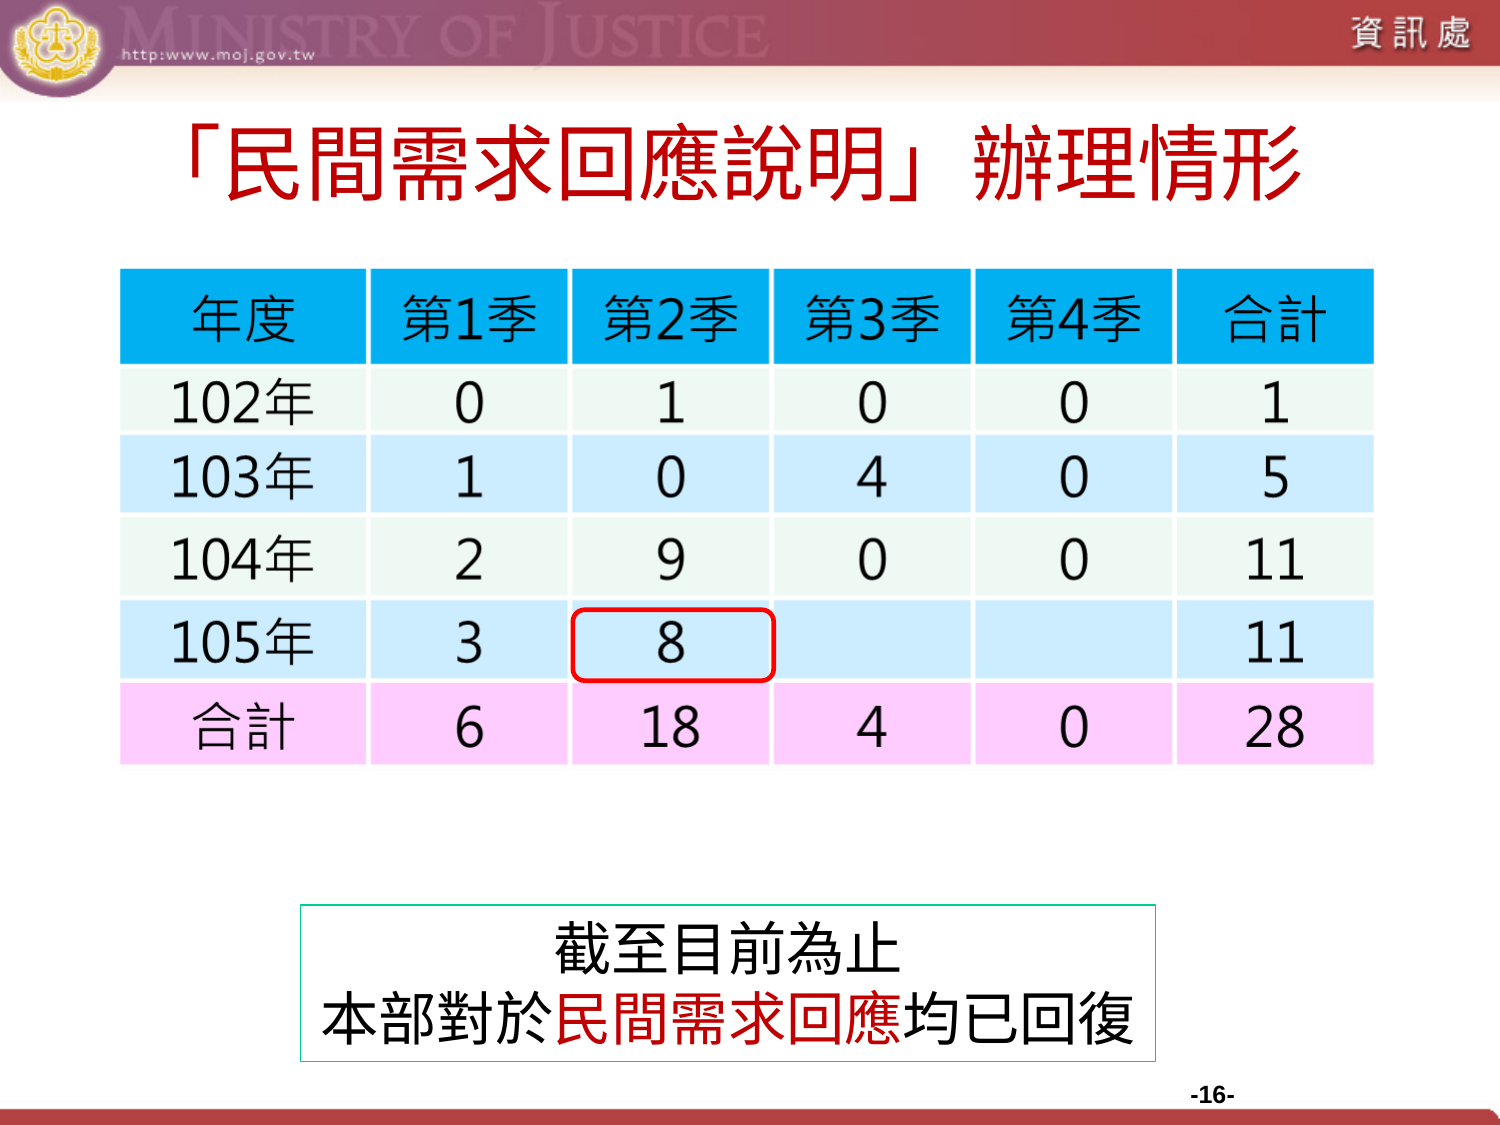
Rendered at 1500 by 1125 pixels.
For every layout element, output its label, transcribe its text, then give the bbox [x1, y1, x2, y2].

picture [117, 266, 1377, 789]
text_box 截至目前為止 本部對於民間需求回應均已回復 [300, 905, 1156, 1062]
text_box -16- [1175, 1070, 1488, 1109]
text_box 「民間需求回應說明」辦理情形 [123, 103, 1333, 220]
